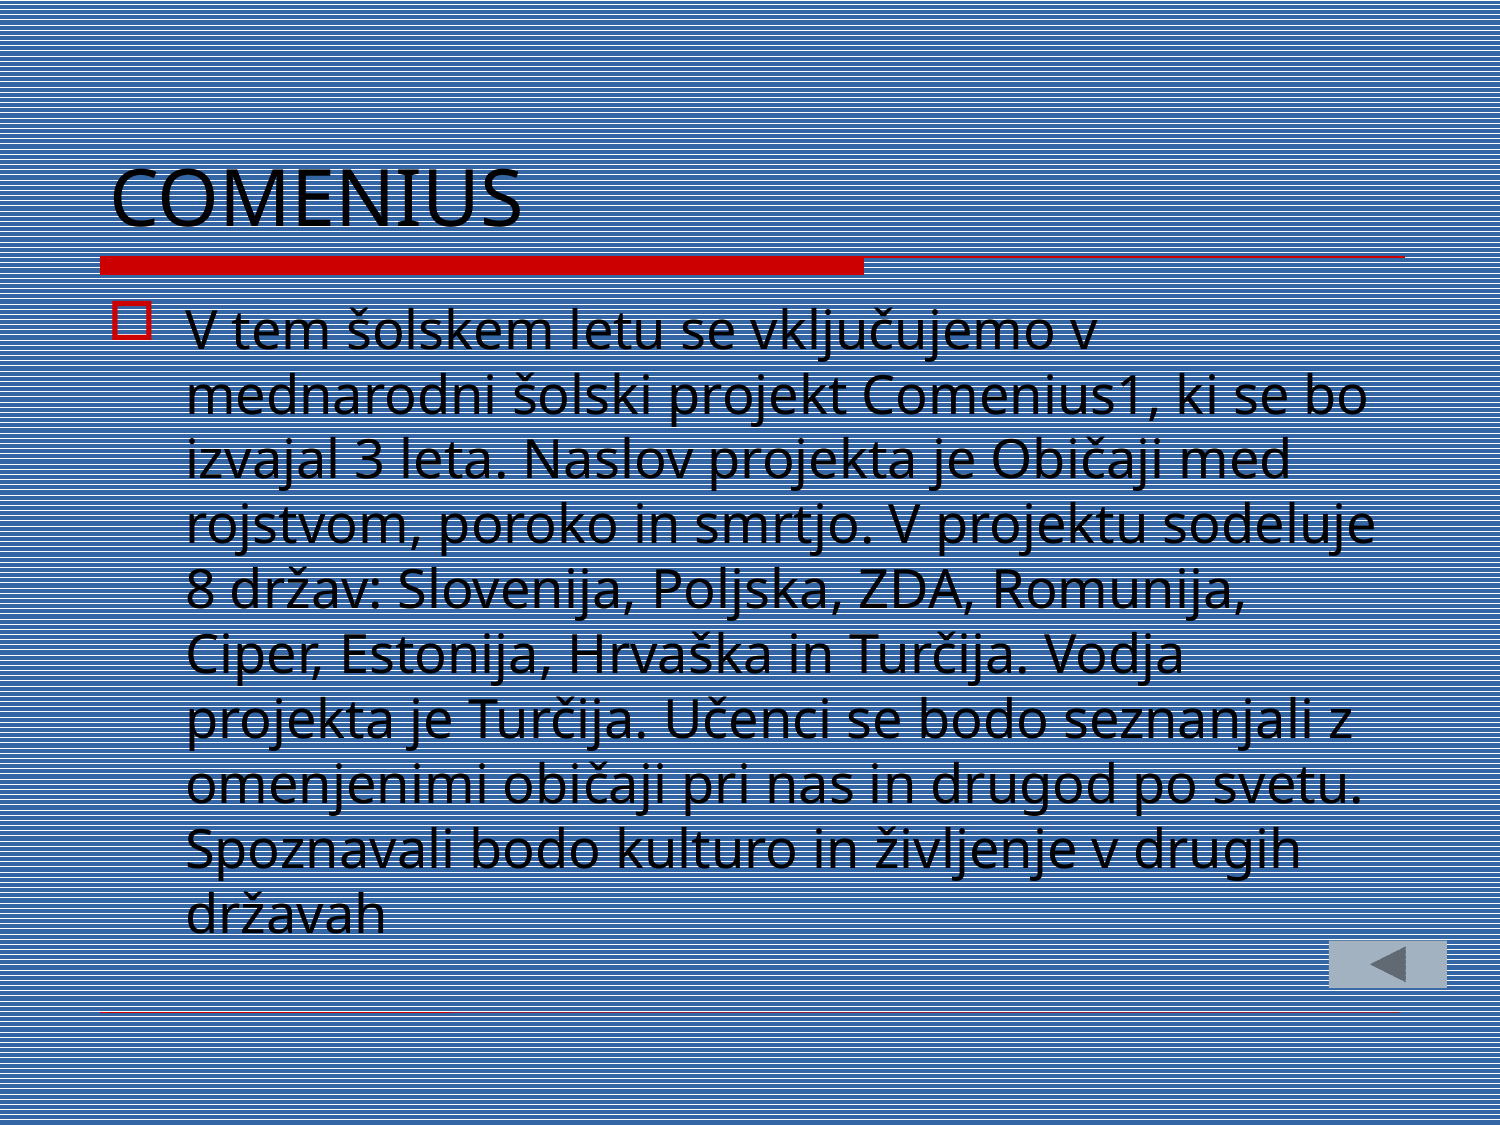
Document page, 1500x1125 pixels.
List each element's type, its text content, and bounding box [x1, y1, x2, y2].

text_box [1328, 940, 1447, 989]
list V tem šolskem letu se vključujemo v mednarodni šolski projekt Comenius1, ki se bo izvajal 3 leta. Naslov projekta je Običaji med rojstvom, poroko in smrtjo. V projektu sodeluje 8 držav: Slovenija, Poljska, ZDA, Romunija, Ciper, Estonija, Hrvaška in Turčija. Vodja projekta je Turčija. Učenci se bodo seznanjali z omenjenimi običaji pri nas in drugod po svetu. Spoznavali bodo kulturo in življenje v drugih državah [92, 287, 1406, 988]
title COMENIUS [94, 50, 1407, 250]
